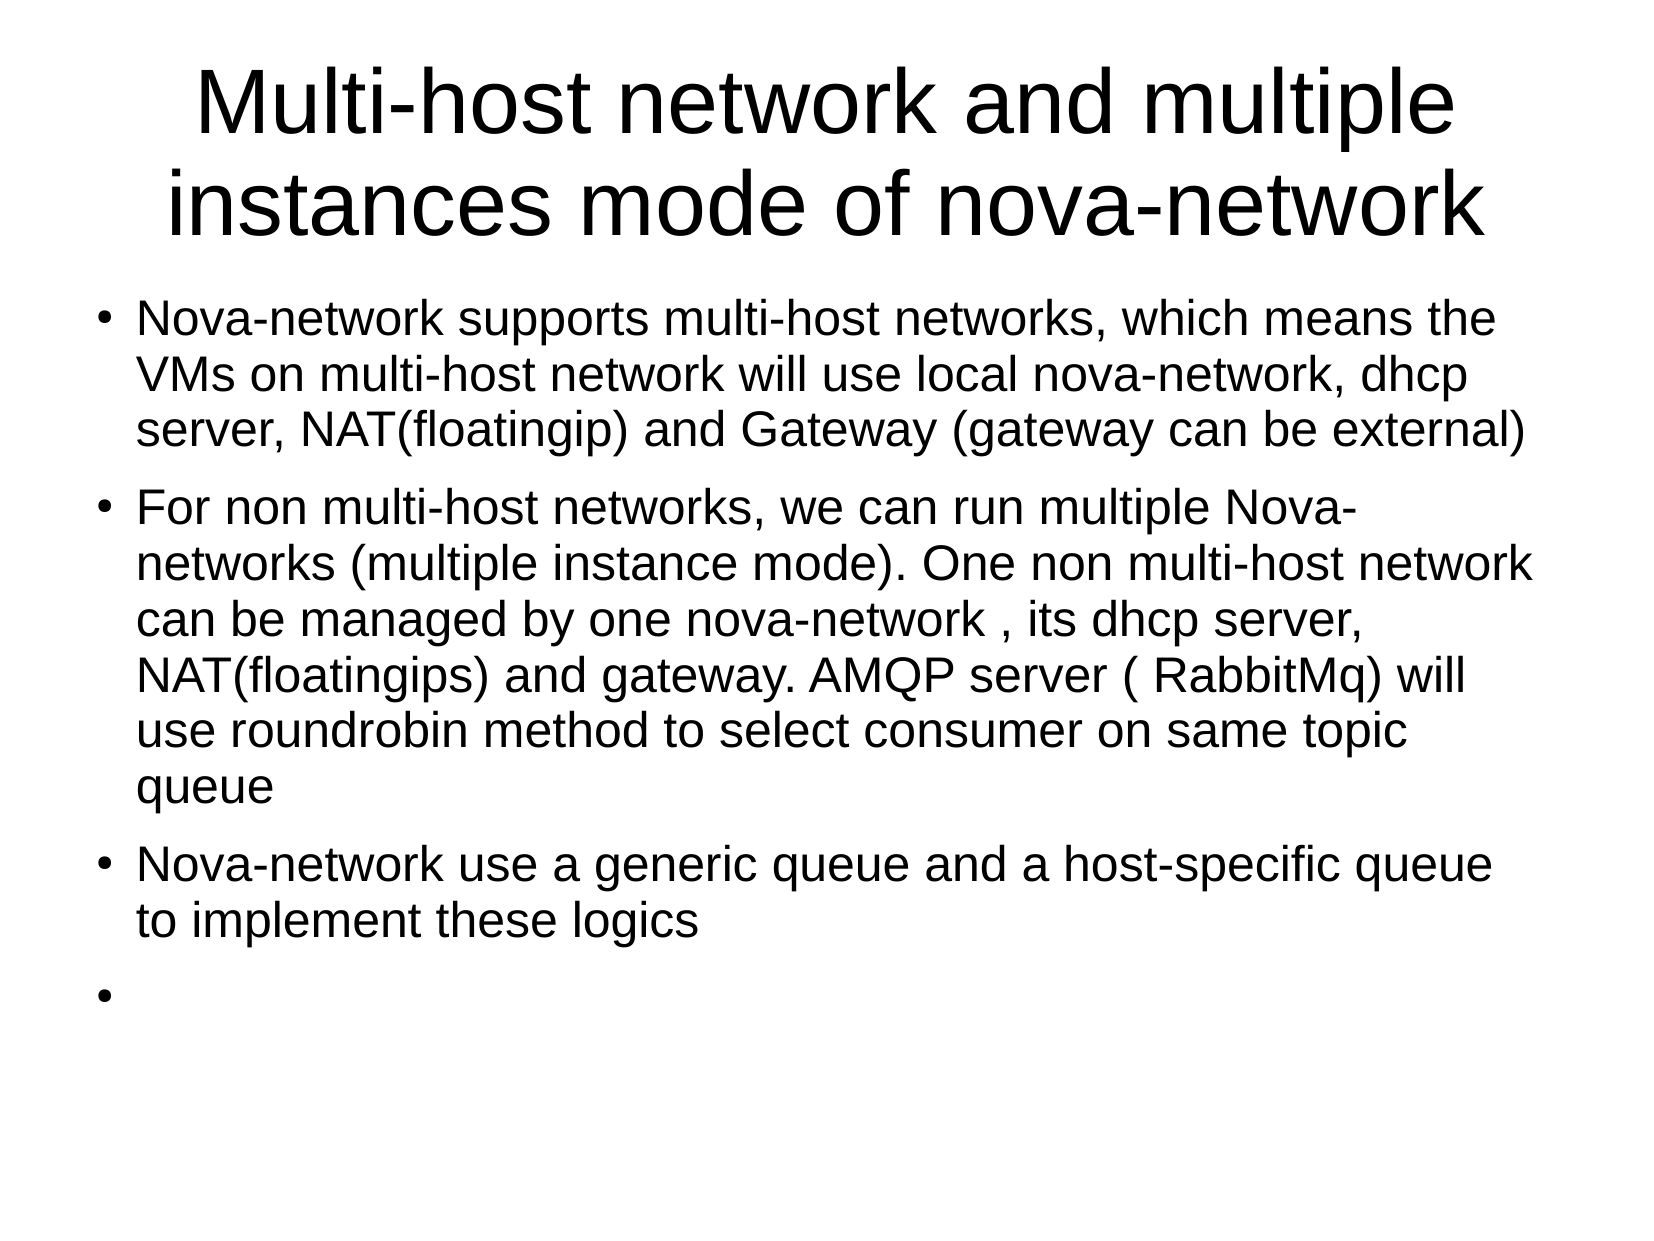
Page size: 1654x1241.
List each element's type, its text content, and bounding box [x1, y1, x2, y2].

title Multi-host network and multiple instances mode of nova-network [82, 49, 1571, 257]
list Nova-network supports multi-host networks, which means the VMs on multi-host network will use local nova-network, dhcp server, NAT(floatingip) and Gateway (gateway can be external) For non multi-host networks, we can run multiple Nova-networks (multiple instance mode). One non multi-host network can be managed by one nova-network , its dhcp server, NAT(floatingips) and gateway. AMQP server ( RabbitMq) will use roundrobin method to select consumer on same topic queue Nova-network use a generic queue and a host-specific queue to implement these logics [82, 290, 1538, 1010]
